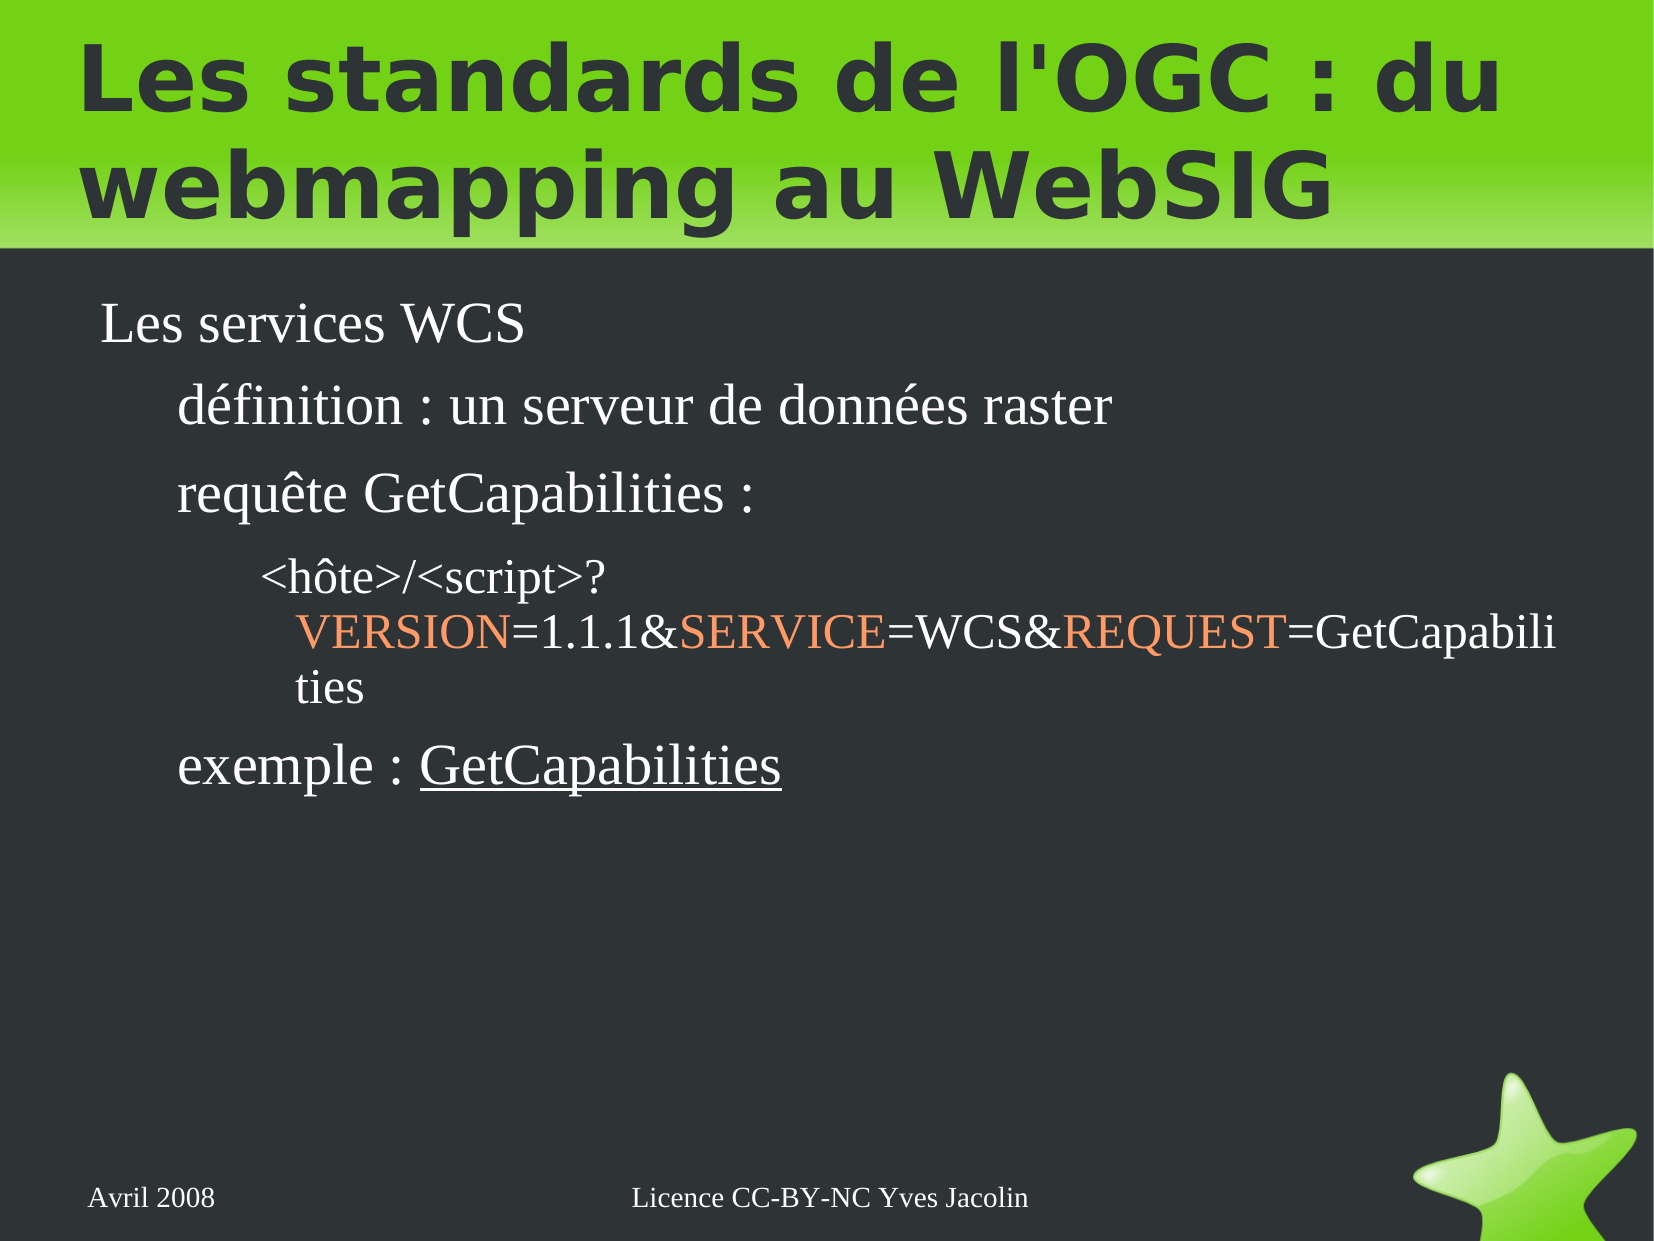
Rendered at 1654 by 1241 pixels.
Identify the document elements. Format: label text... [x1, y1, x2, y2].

list Les services WCS définition : un serveur de données raster requête GetCapabilities : <hôte>/<script>?VERSION=1.1.1&SERVICE=WCS&REQUEST=GetCapabilities exemple : GetCapabilities [82, 290, 1571, 1094]
picture [0, 0, 1654, 1241]
title Les standards de l'OGC : du webmapping au WebSIG [76, 25, 1565, 240]
